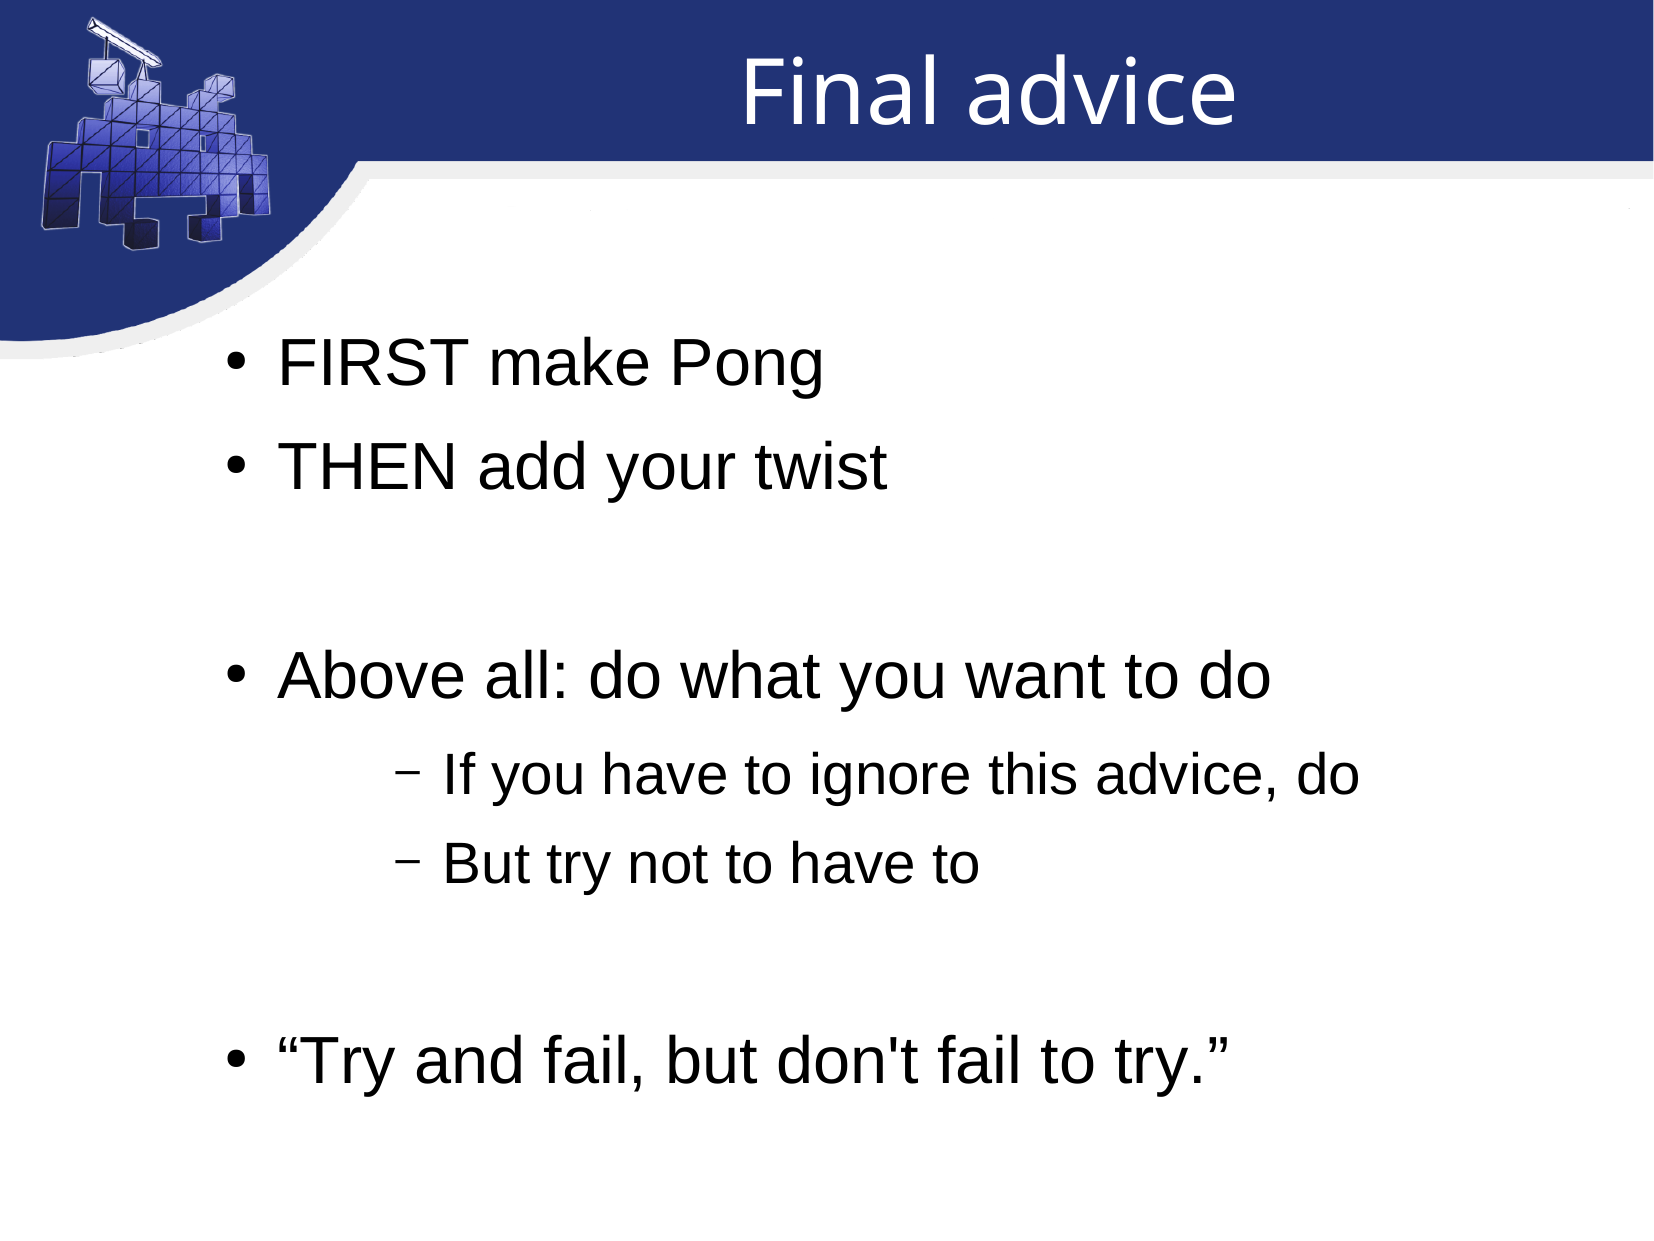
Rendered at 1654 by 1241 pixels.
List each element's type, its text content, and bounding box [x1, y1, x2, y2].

title Final advice [354, 35, 1625, 142]
list FIRST make Pong THEN add your twist Above all: do what you want to do If you have to ignore this advice, do But try not to have to “Try and fail, but don't fail to try.” [206, 324, 1595, 1099]
picture [0, 0, 1654, 443]
